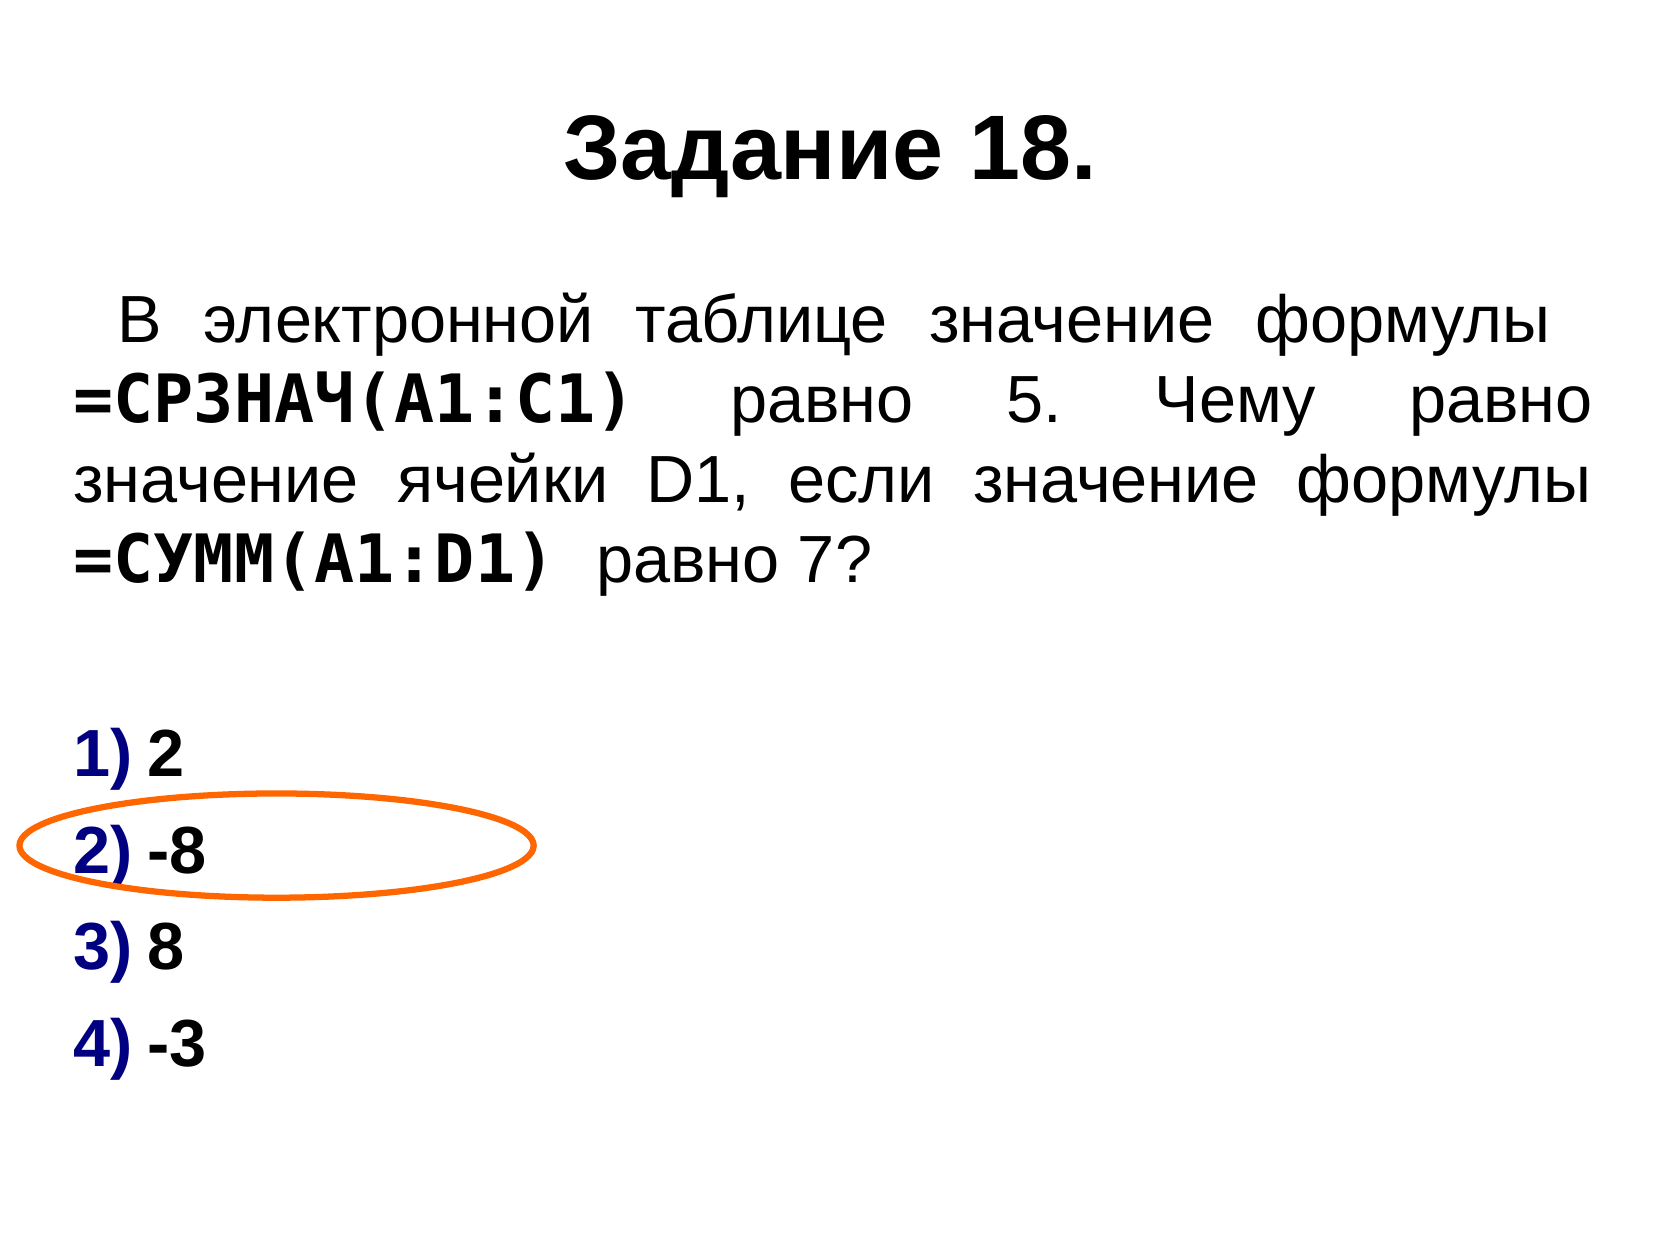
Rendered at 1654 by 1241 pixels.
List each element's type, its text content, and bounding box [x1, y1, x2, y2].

title Задание 18. [82, 68, 1571, 268]
list В электронной таблице значение формулы =СРЗНАЧ(A1:C1) равно 5. Чему равно значение ячейки D1, если значение формулы =СУММ(A1:D1) равно 7? 2 -8 8 -3 [58, 268, 1609, 1194]
list В электронной таблице значение формулы =СРЗНАЧ(A1:C1) равно 5. Чему равно значение ячейки D1, если значение формулы =СУММ(A1:D1) равно 7? 2 -8 8 -3 [58, 797, 530, 894]
